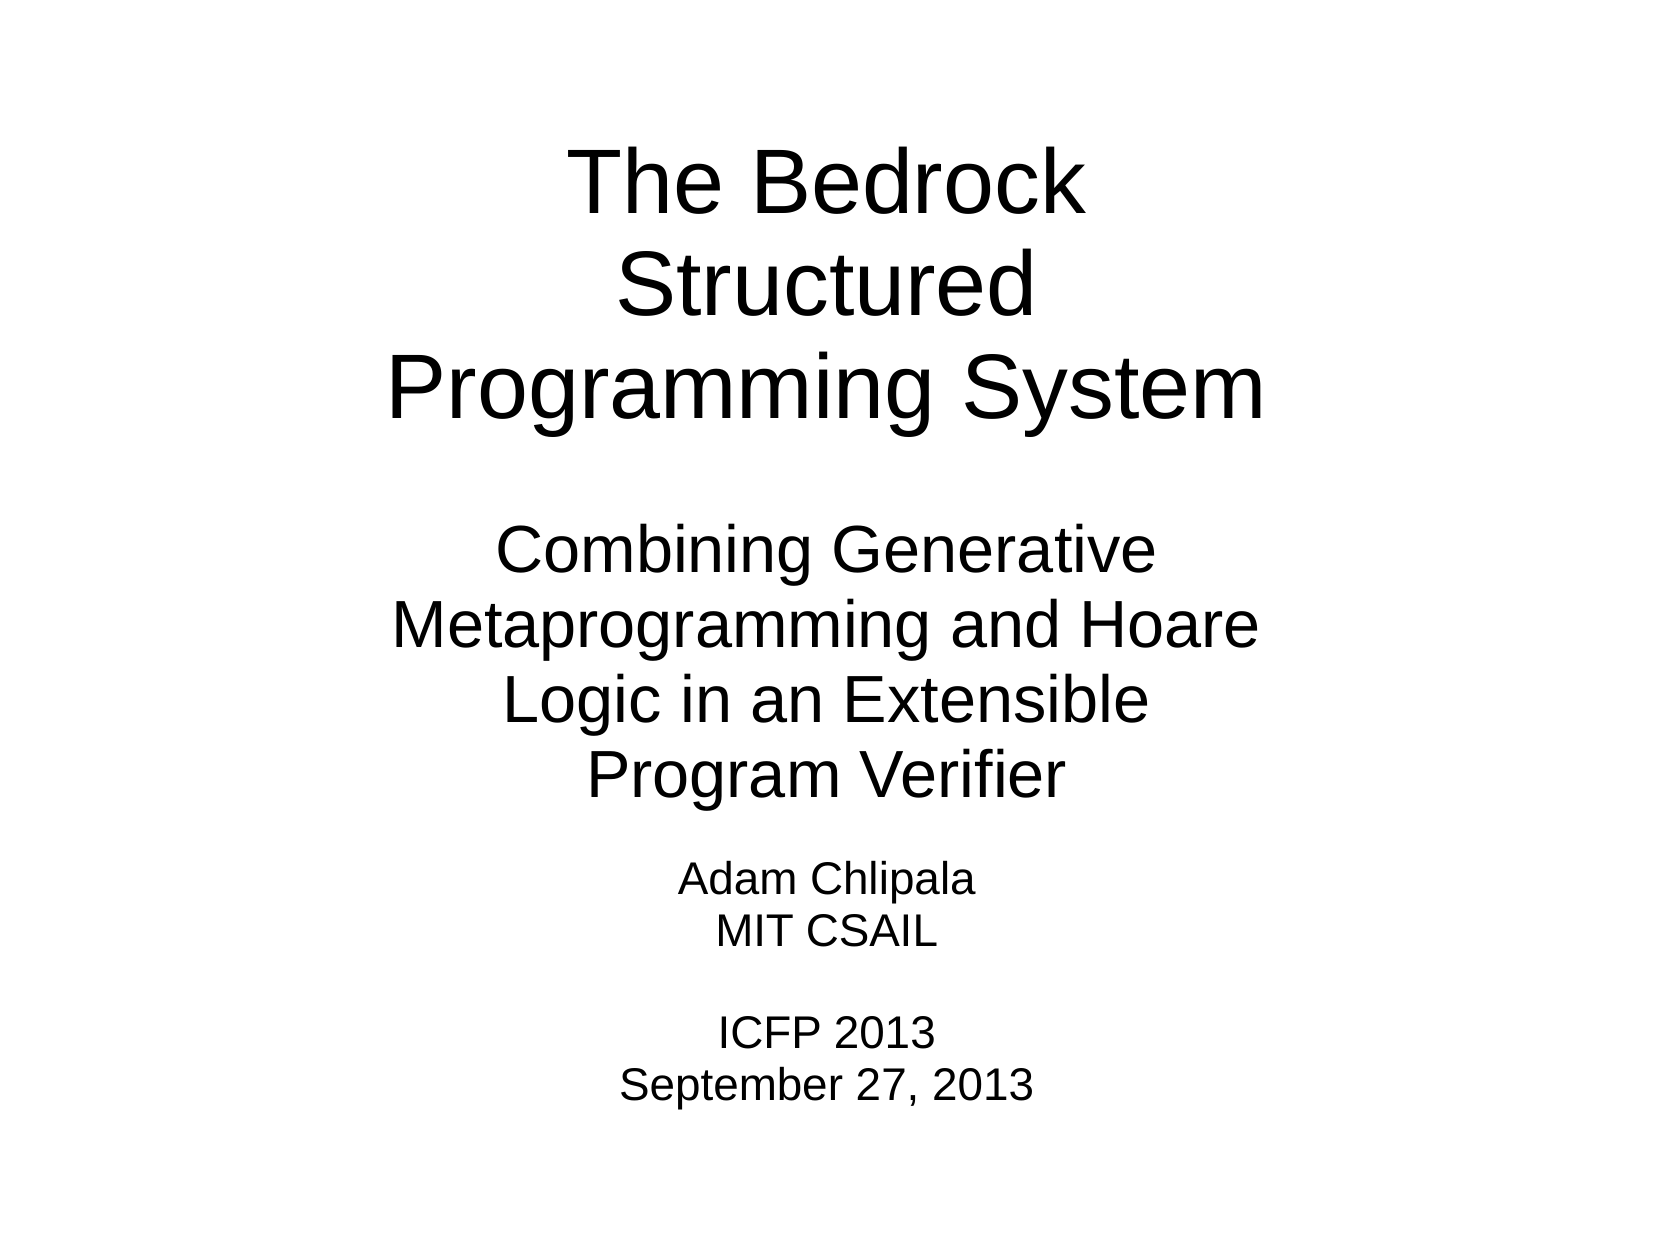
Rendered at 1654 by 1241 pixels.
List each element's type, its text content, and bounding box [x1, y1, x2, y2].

text_box The Bedrock Structured Programming System Combining Generative Metaprogramming and Hoare Logic in an Extensible Program Verifier Adam Chlipala MIT CSAIL ICFP 2013 September 27, 2013 [358, 122, 1296, 1118]
